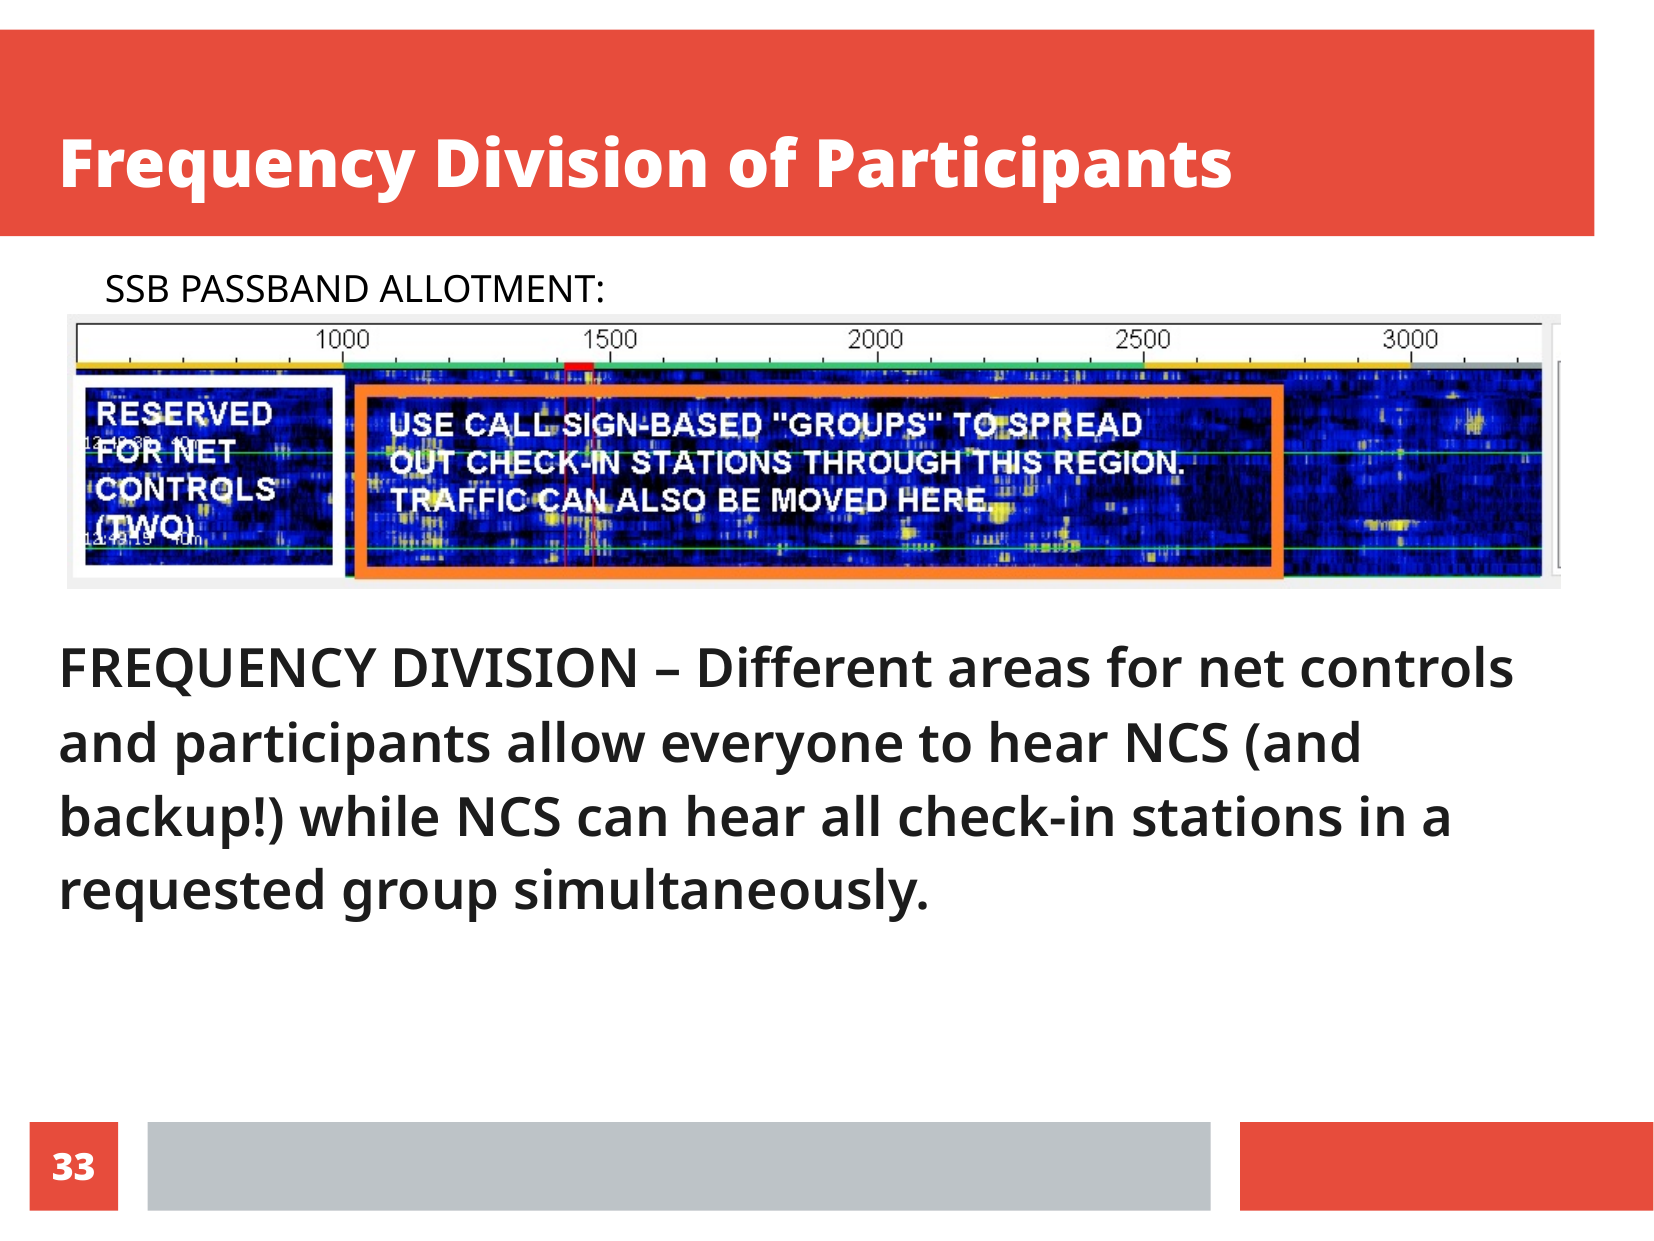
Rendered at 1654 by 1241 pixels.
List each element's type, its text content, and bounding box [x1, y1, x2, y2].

title Frequency Division of Participants [59, 59, 1595, 207]
list FREQUENCY DIVISION – Different areas for net controls and participants allow everyone to hear NCS (and backup!) while NCS can hear all check-in stations in a requested group simultaneously. [59, 630, 1565, 1093]
picture [67, 314, 1561, 589]
text_box SSB PASSBAND ALLOTMENT: [90, 255, 565, 318]
